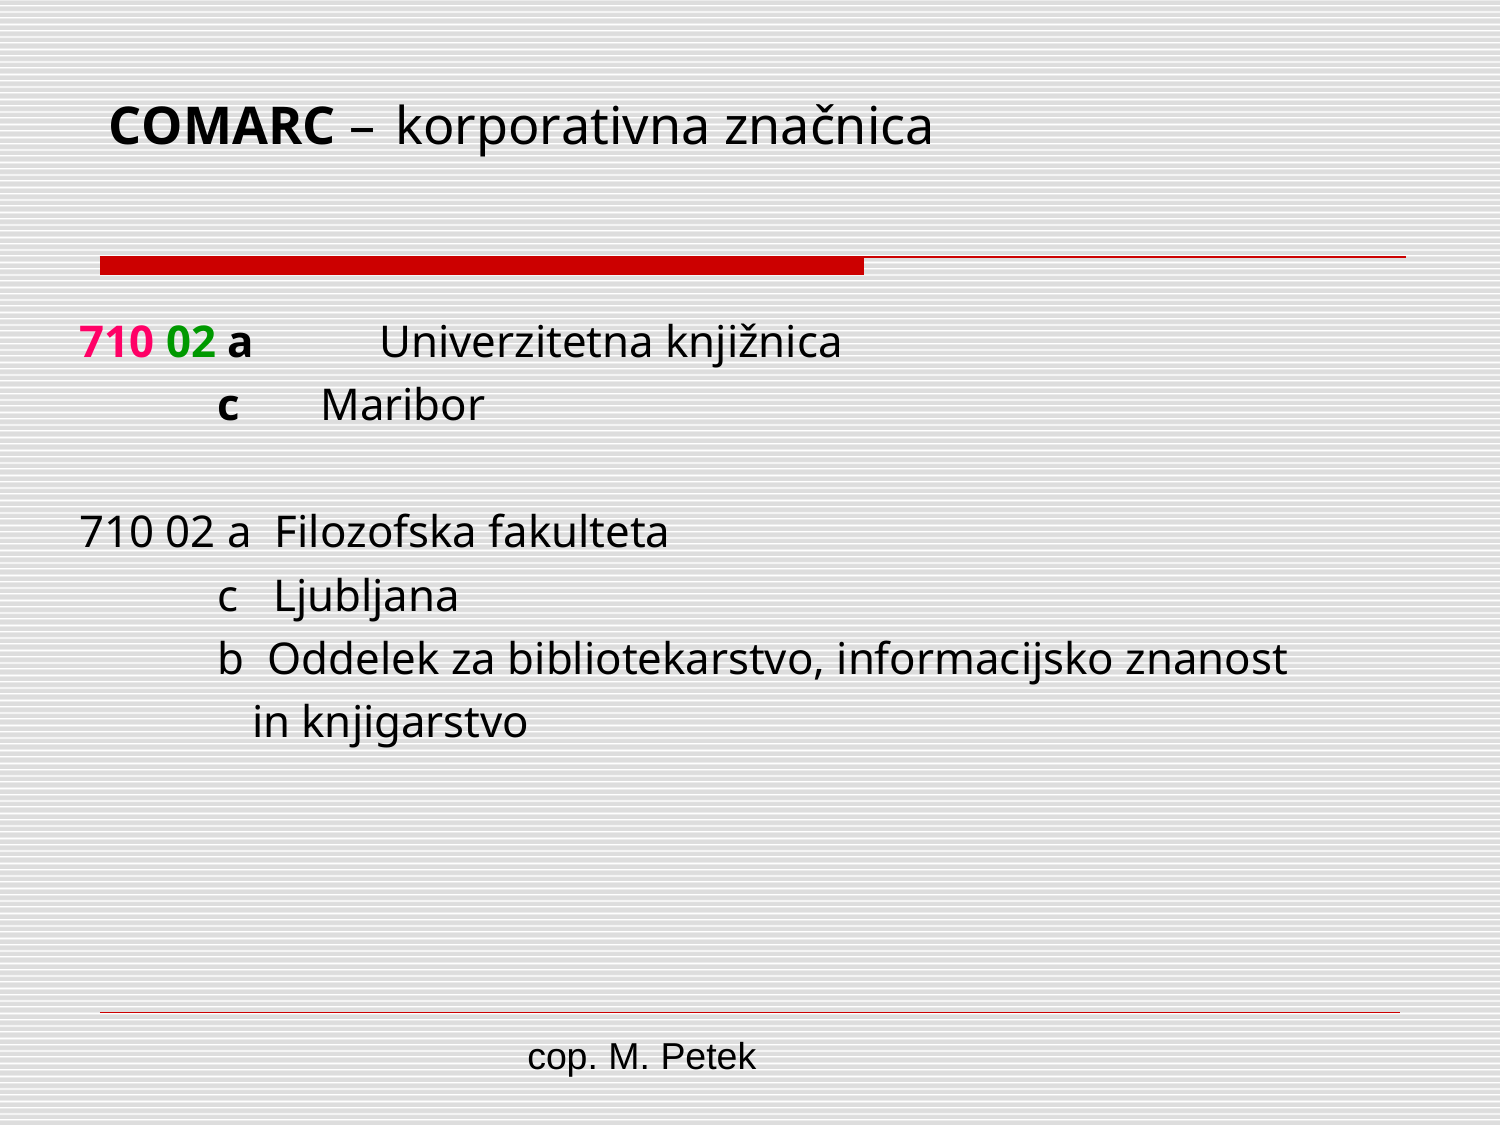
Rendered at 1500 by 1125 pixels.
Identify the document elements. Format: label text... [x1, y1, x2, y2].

list 710 02 a Univerzitetna knjižnica c Maribor 710 02 a Filozofska fakulteta c Ljubljana b Oddelek za bibliotekarstvo, informacijsko znanost in knjigarstvo [64, 219, 1426, 1125]
title COMARC – korporativna značnica [94, 49, 1407, 168]
picture [0, 0, 1500, 1125]
